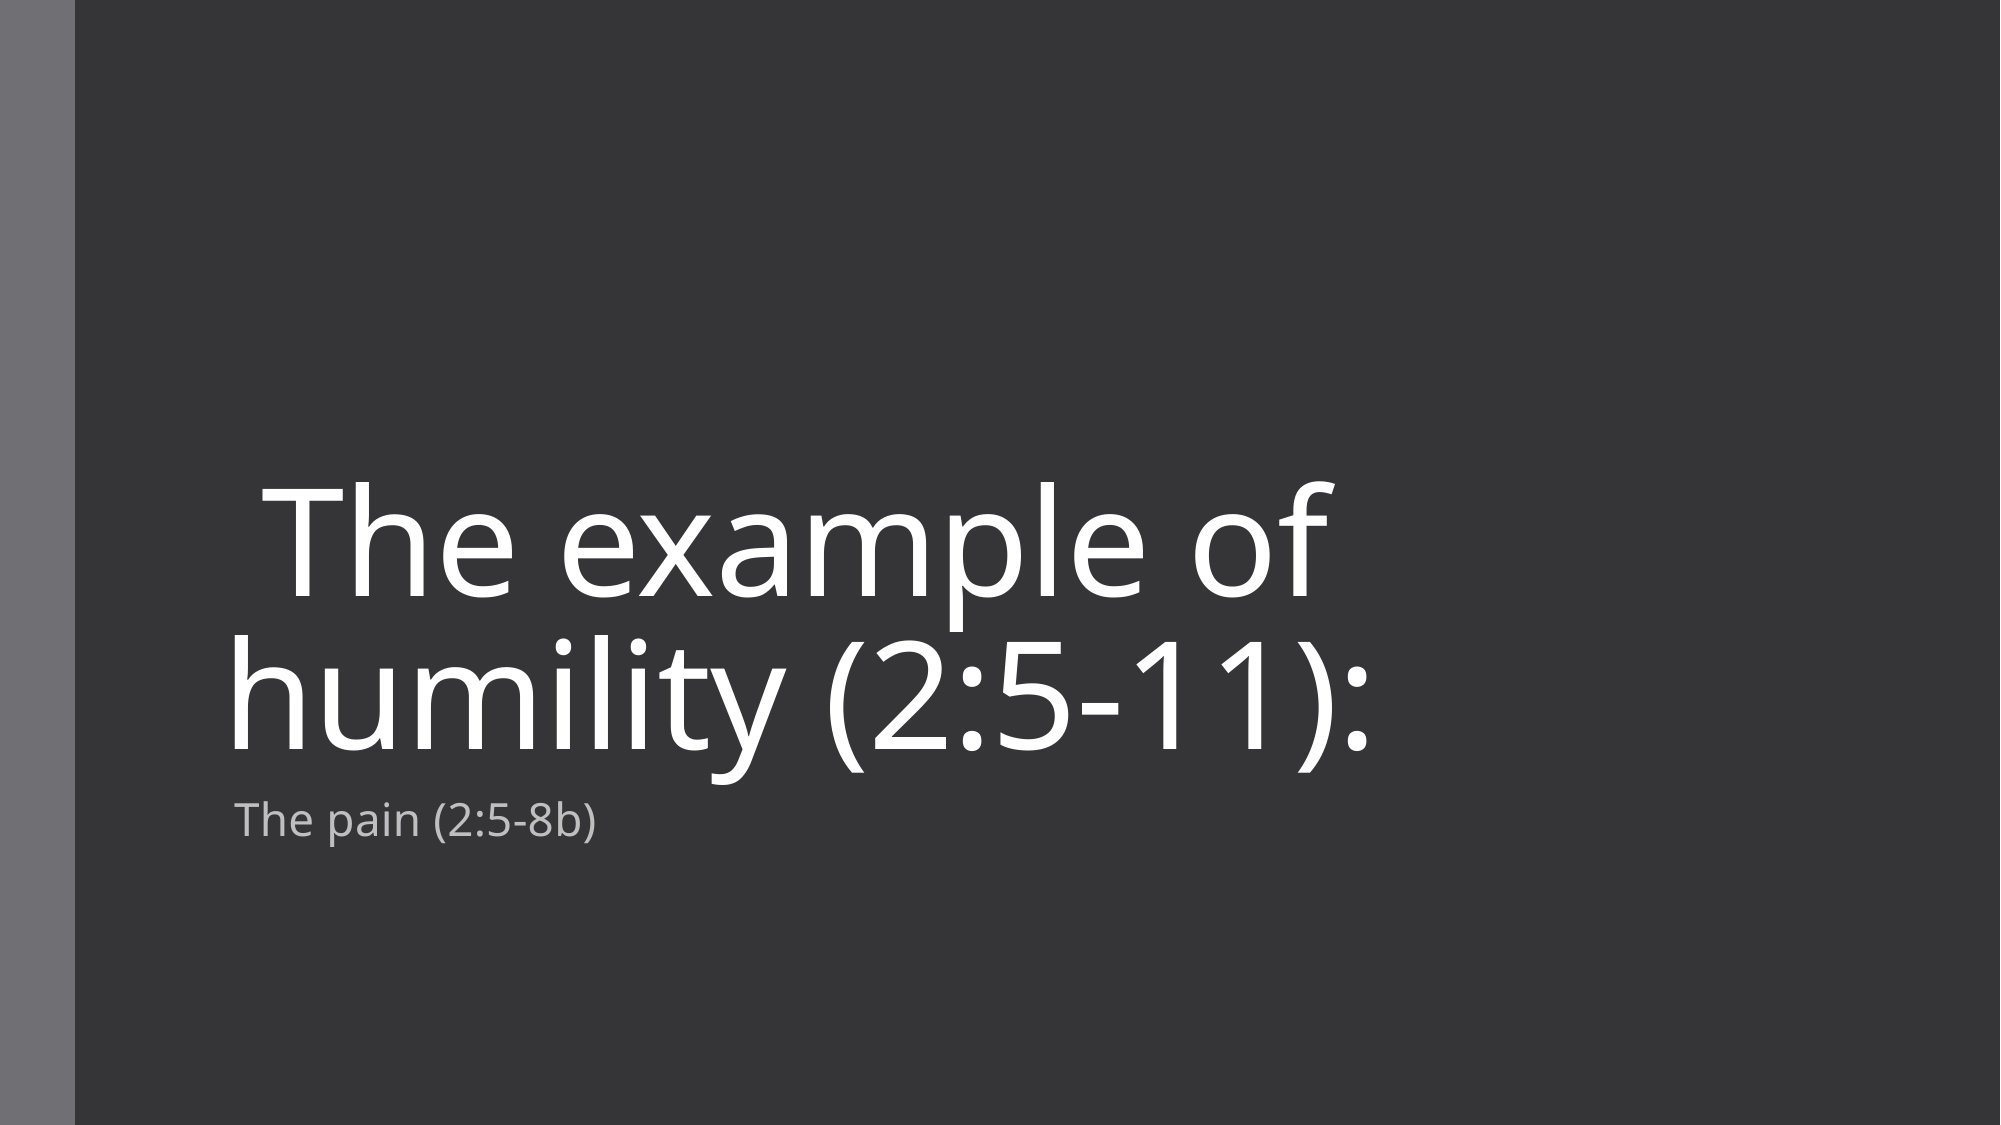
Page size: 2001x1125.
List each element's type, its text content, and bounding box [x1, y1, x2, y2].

title The example of humility (2:5-11): [206, 124, 1752, 787]
subtitle The pain (2:5-8b) [206, 787, 1752, 1066]
